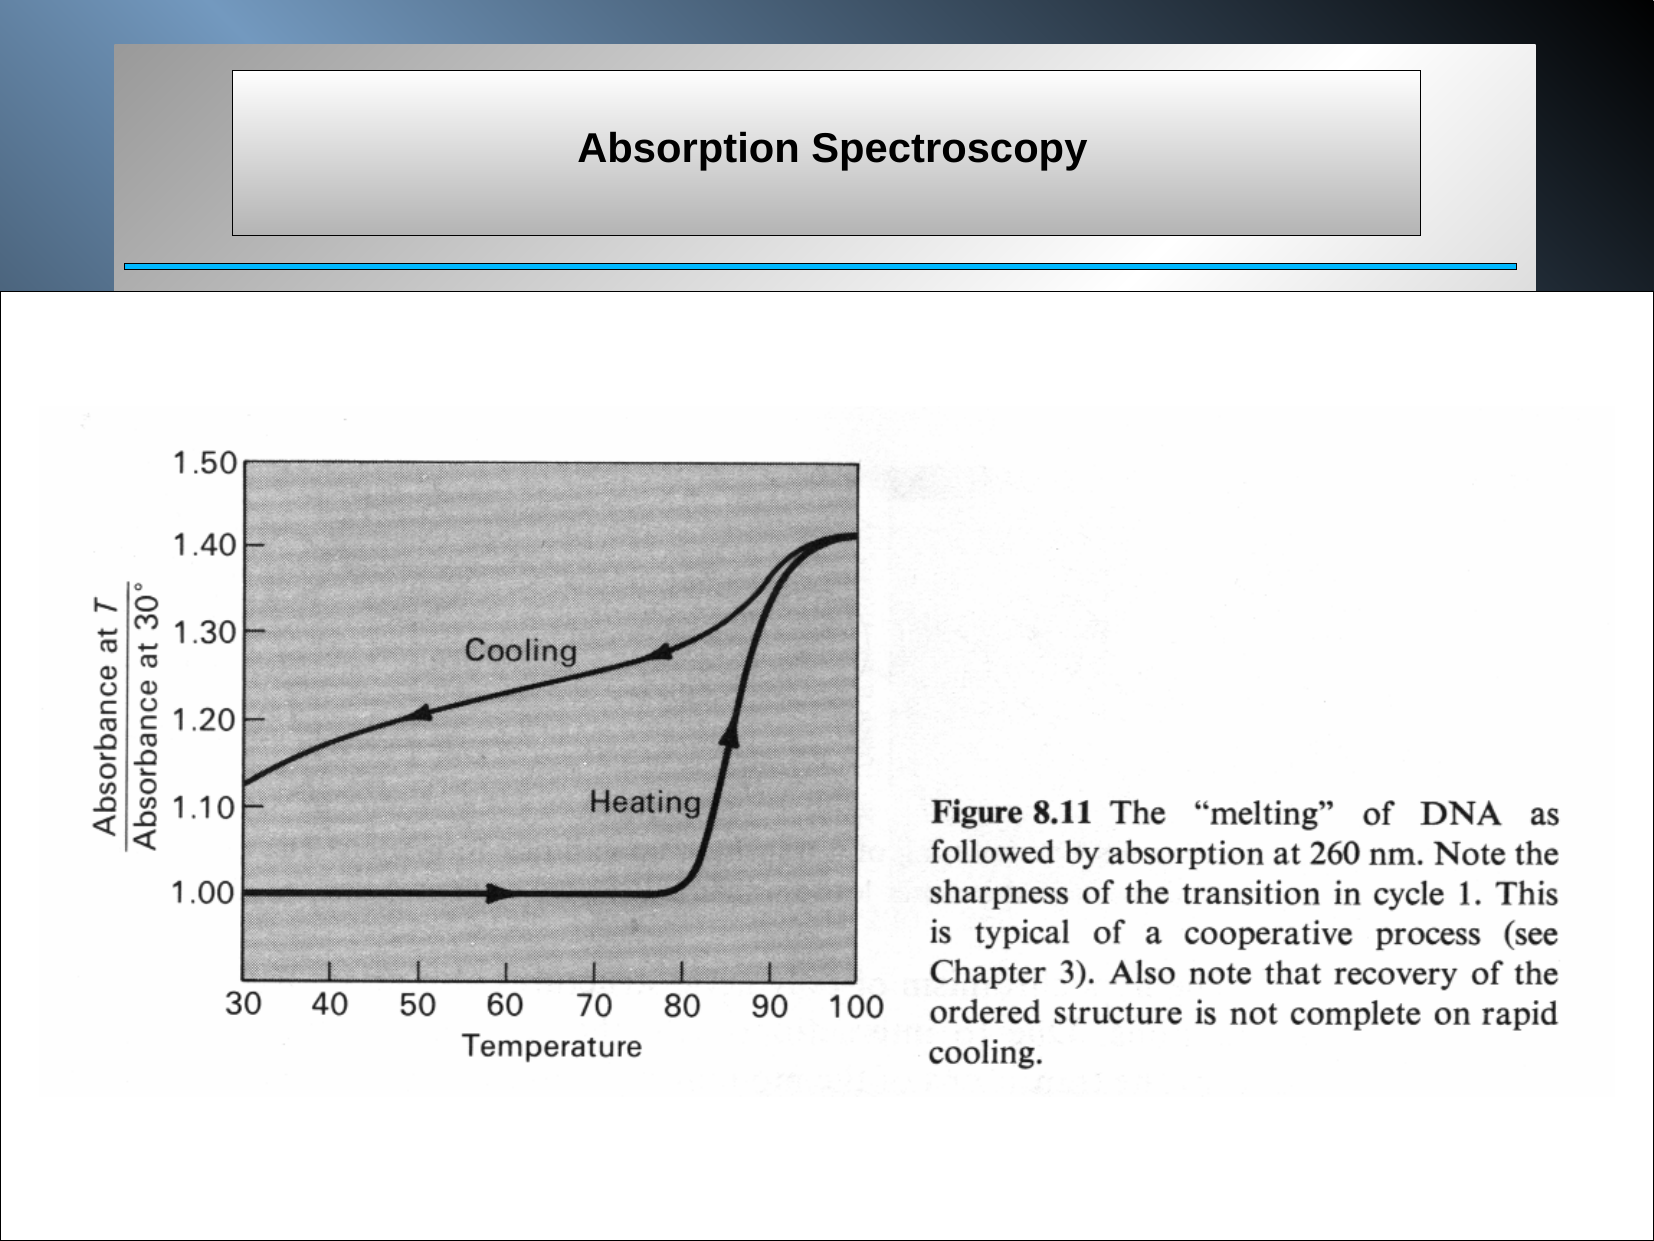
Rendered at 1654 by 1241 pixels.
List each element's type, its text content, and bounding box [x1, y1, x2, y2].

text_box [0, 291, 1654, 1241]
picture [39, 406, 1615, 1097]
text_box [124, 263, 1517, 270]
text_box [232, 70, 1421, 236]
text_box Absorption Spectroscopy [280, 124, 1385, 187]
